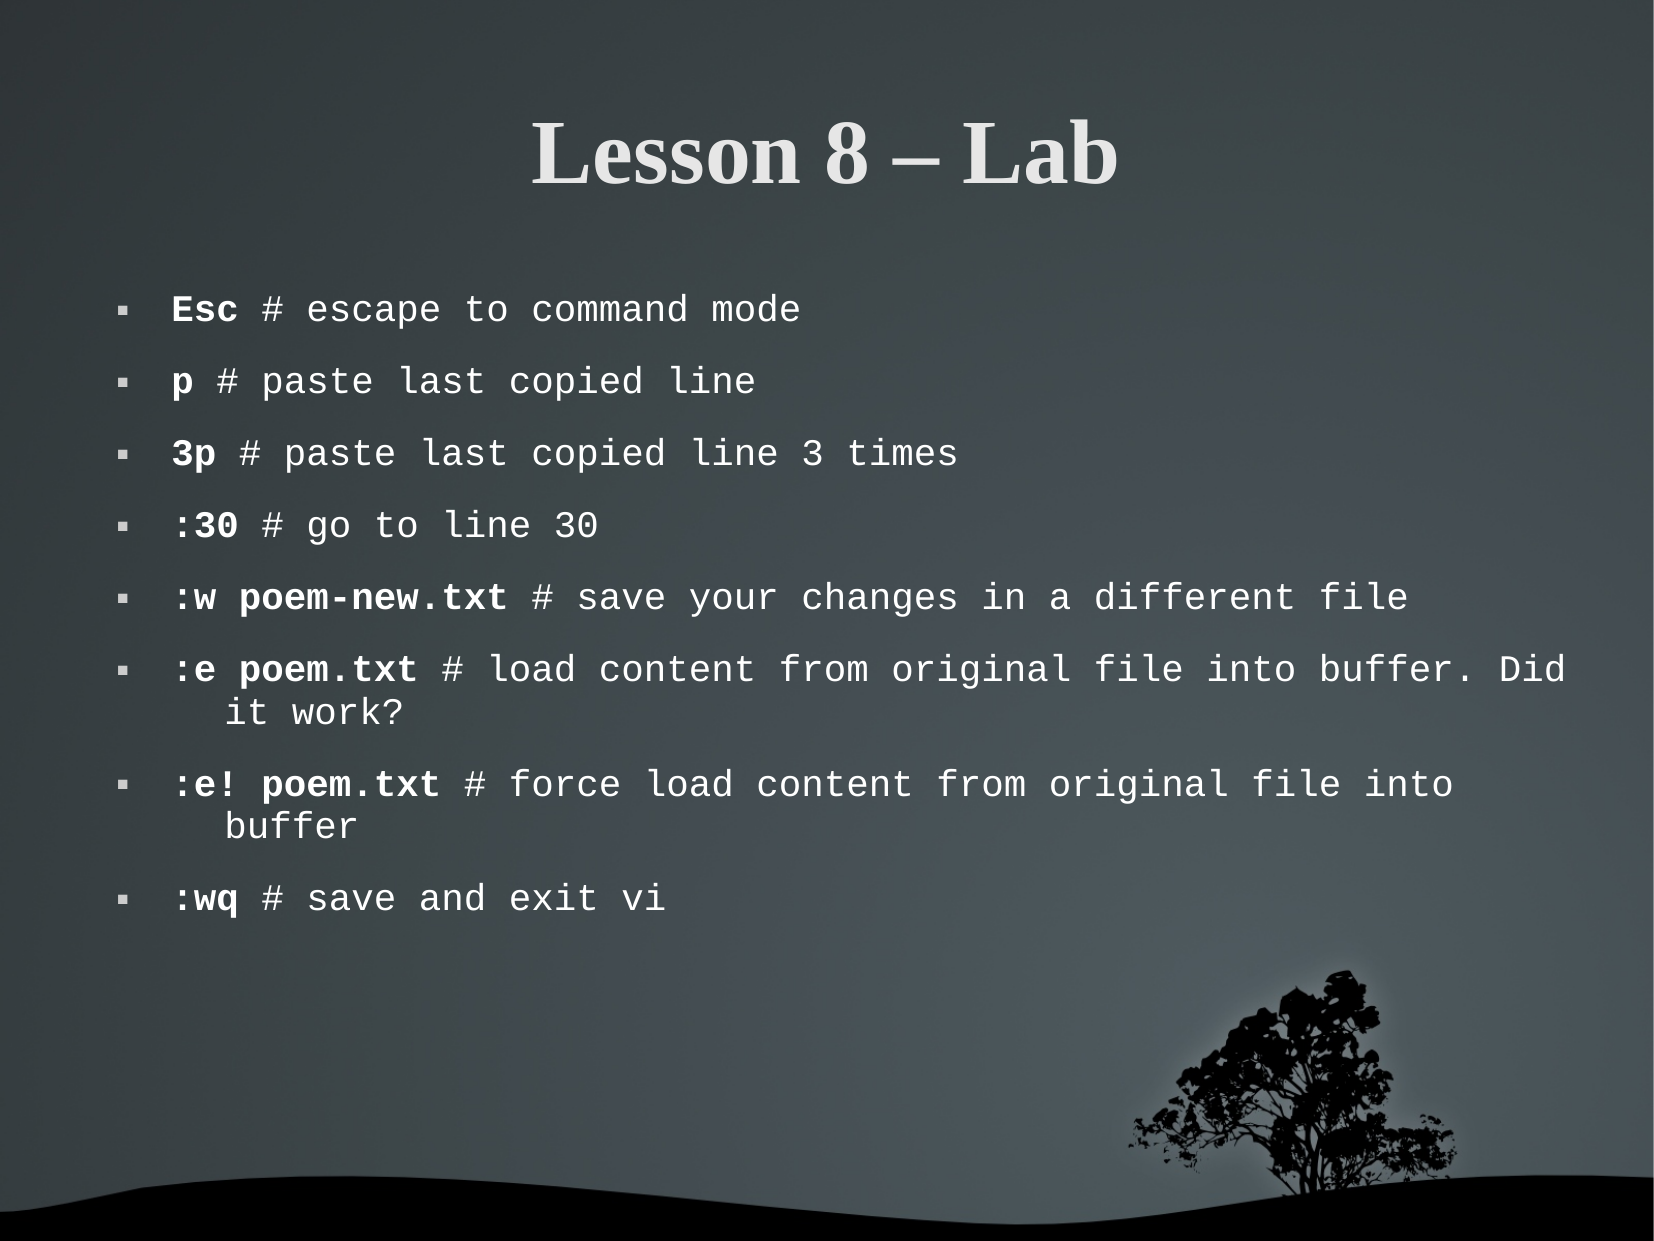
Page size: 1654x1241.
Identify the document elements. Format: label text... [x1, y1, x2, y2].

list Esc # escape to command mode p # paste last copied line 3p # paste last copied line 3 times :30 # go to line 30 :w poem-new.txt # save your changes in a different file :e poem.txt # load content from original file into buffer. Did it work? :e! poem.txt # force load content from original file into buffer :wq # save and exit vi [82, 290, 1571, 1109]
title Lesson 8 – Lab [82, 49, 1571, 257]
picture [0, 0, 1654, 1241]
